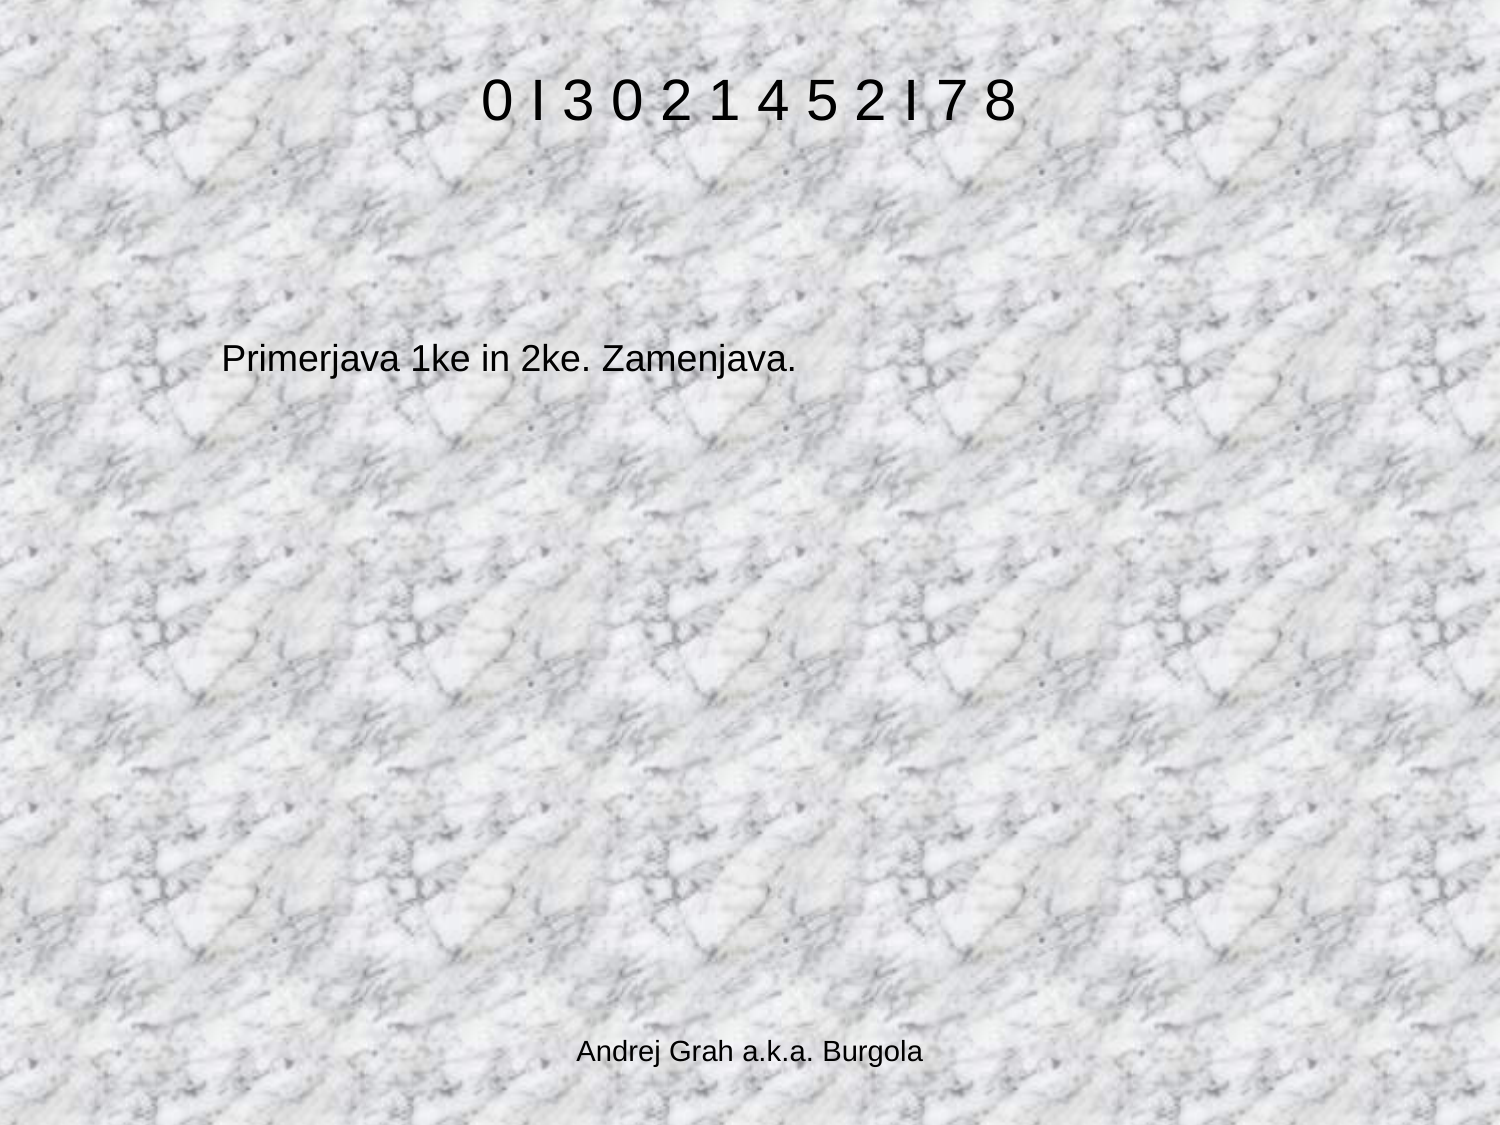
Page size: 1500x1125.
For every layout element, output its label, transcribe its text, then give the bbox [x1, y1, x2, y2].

text_box 0 I 3 0 2 1 4 5 2 I 7 8 [265, 54, 1235, 141]
text_box Andrej Grah a.k.a. Burgola [512, 1024, 988, 1103]
text_box Primerjava 1ke in 2ke. Zamenjava. [206, 326, 1282, 387]
picture [0, 0, 1500, 1125]
